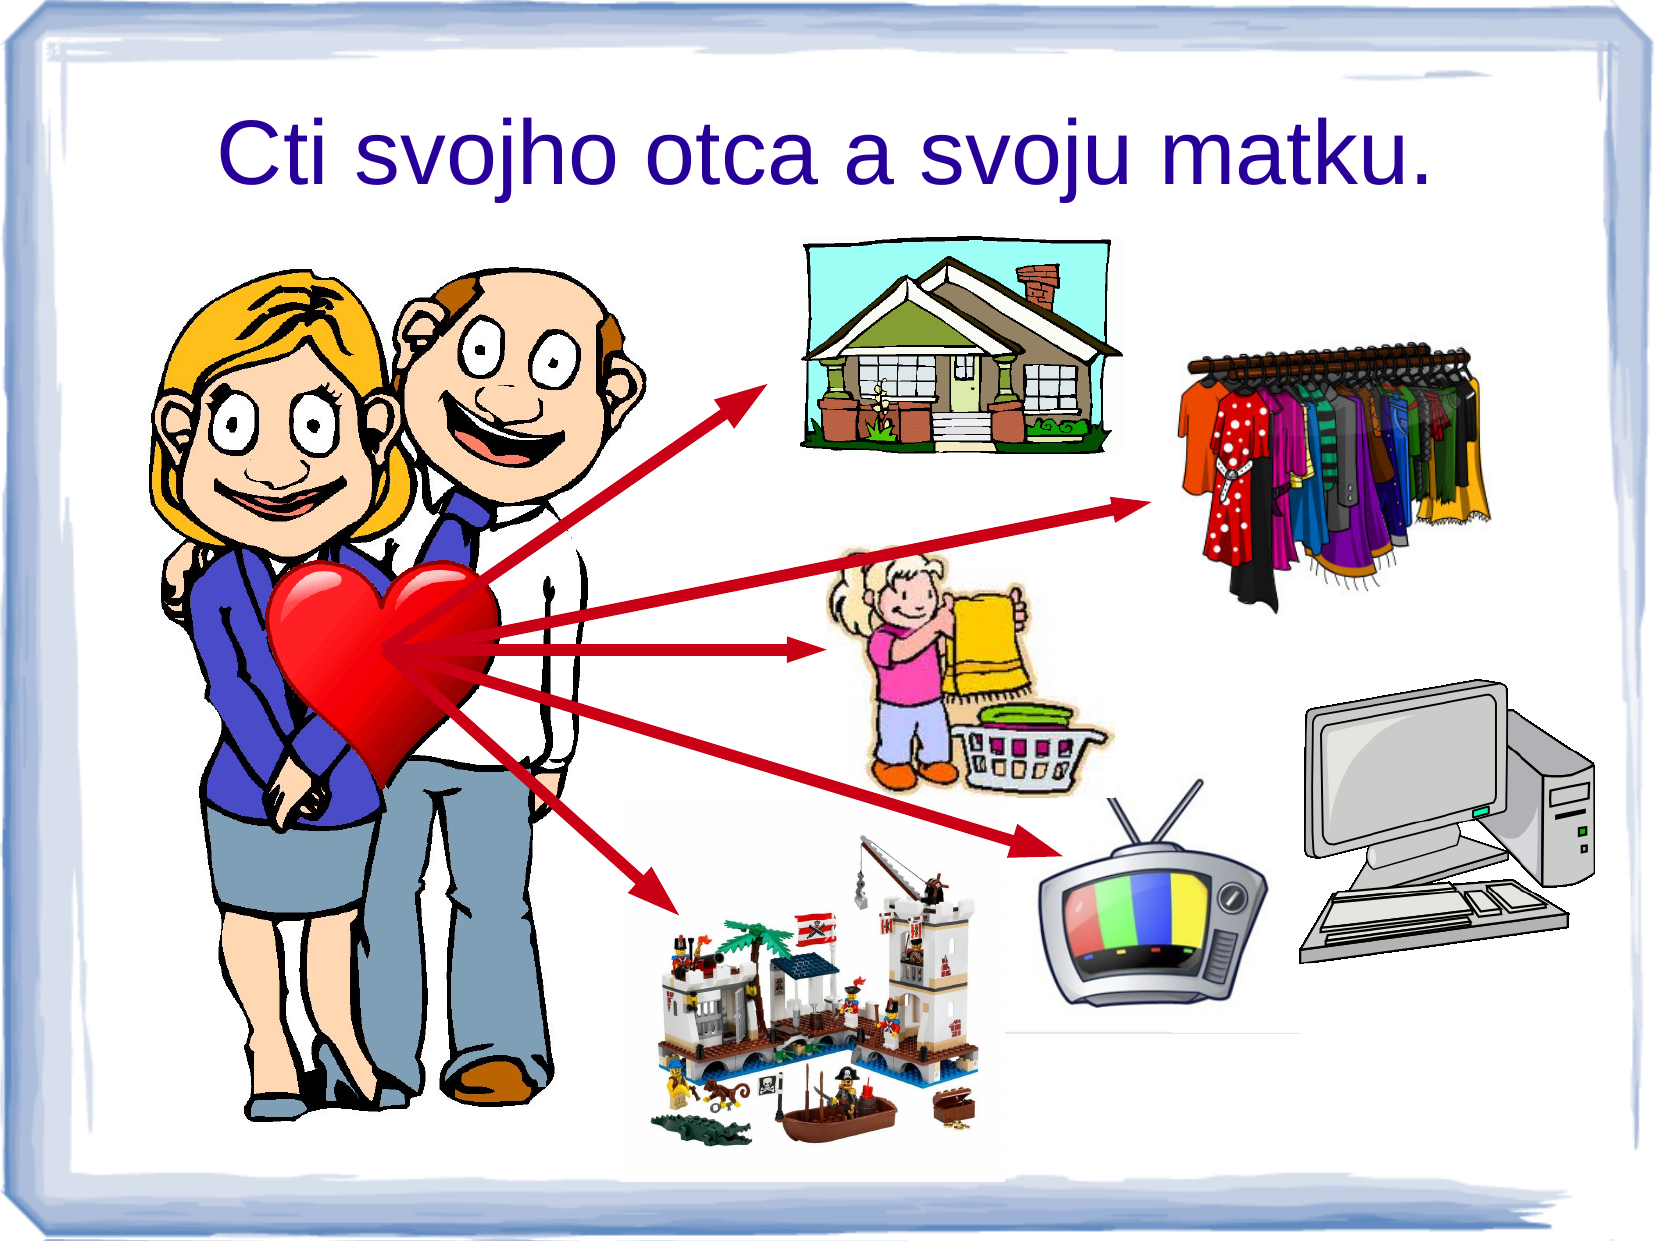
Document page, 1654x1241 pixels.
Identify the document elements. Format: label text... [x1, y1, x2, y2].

picture [0, 0, 1654, 1241]
title Cti svojho otca a svoju matku. [82, 49, 1571, 257]
